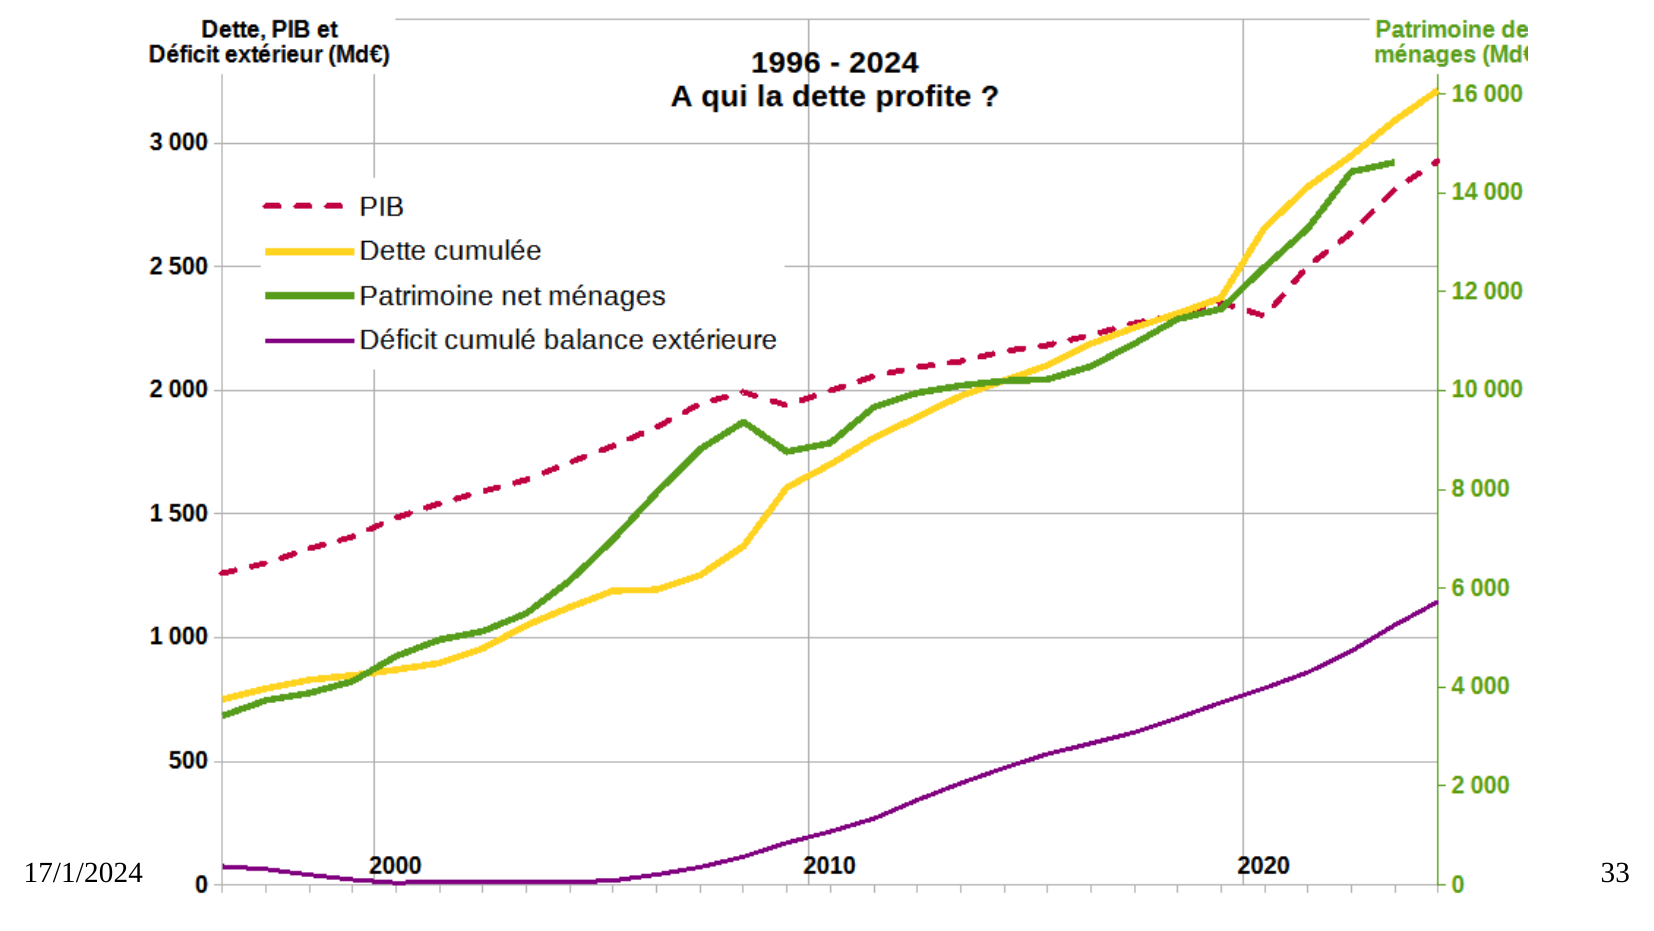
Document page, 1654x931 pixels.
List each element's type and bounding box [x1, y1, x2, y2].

picture [144, 10, 1528, 896]
